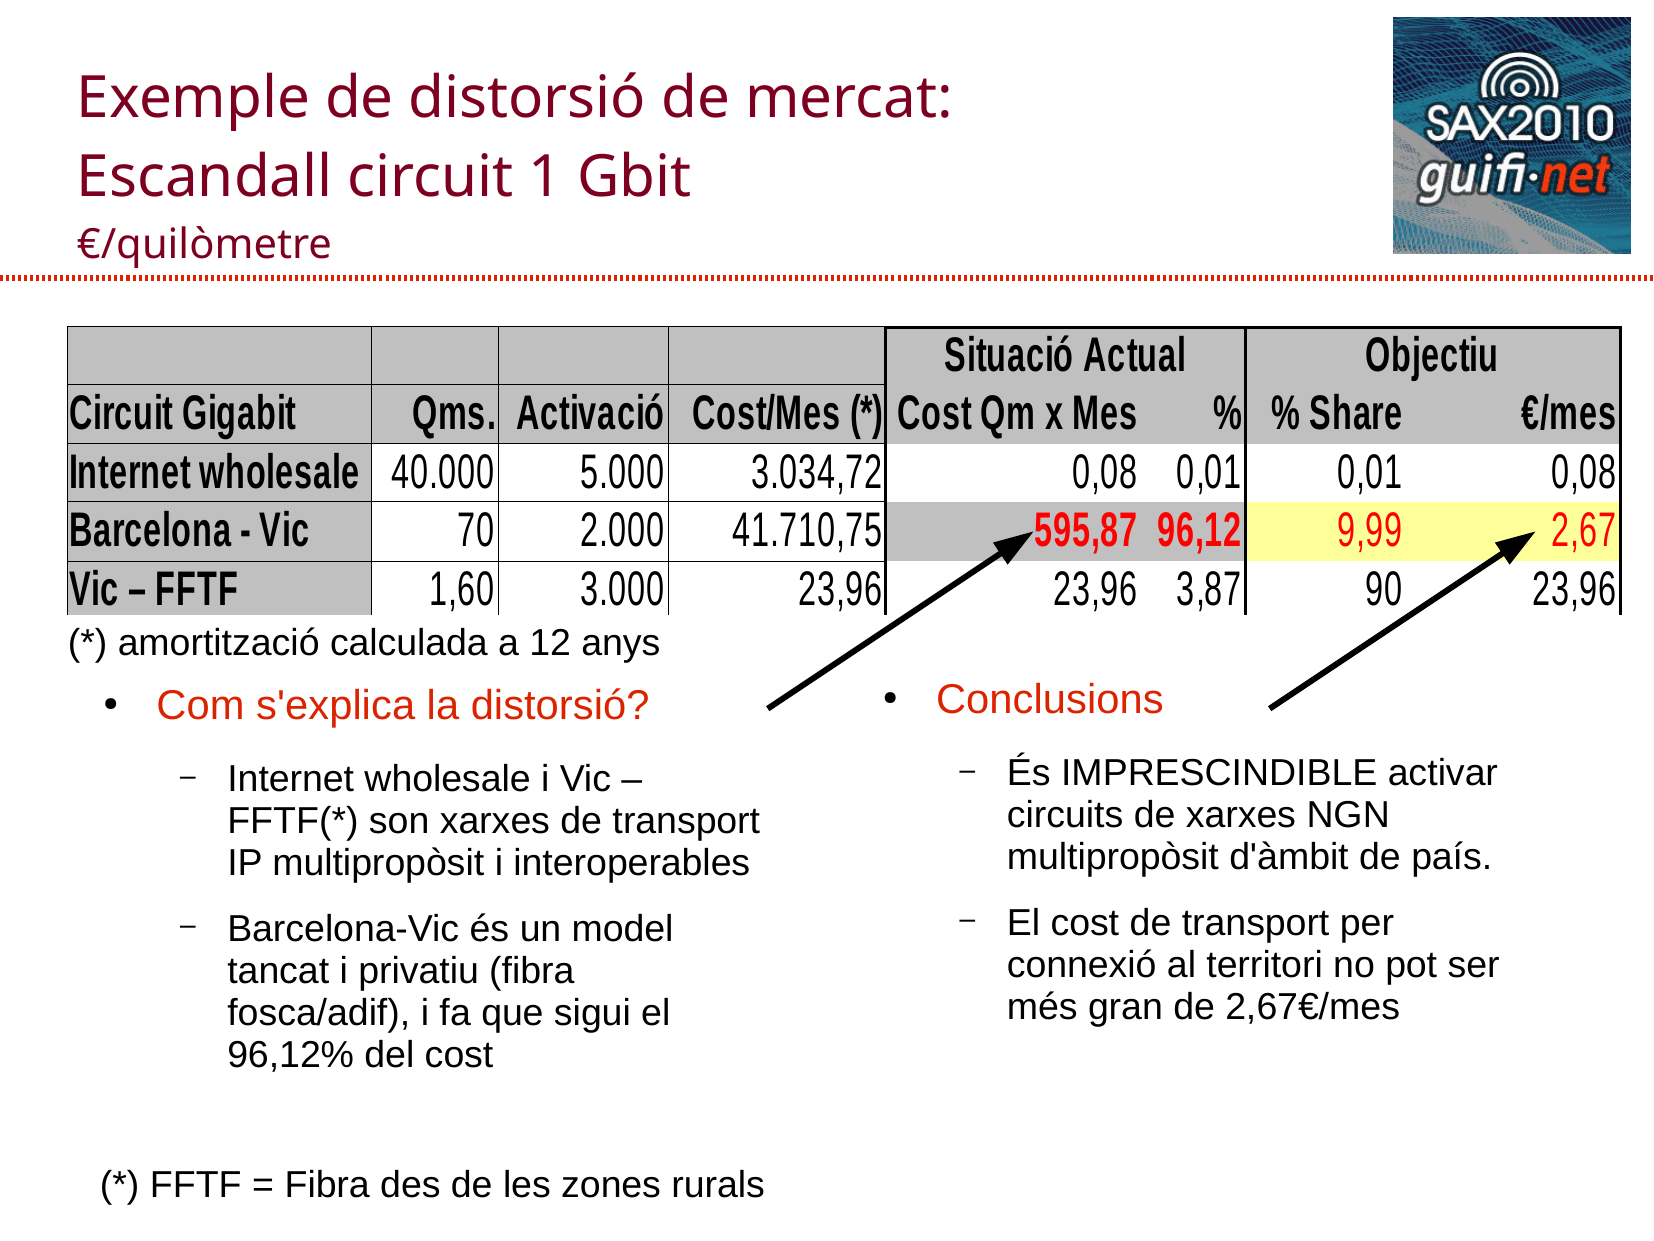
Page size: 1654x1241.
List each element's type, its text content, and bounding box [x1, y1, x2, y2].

picture [1393, 17, 1631, 254]
text_box (*) FFTF = Fibra des de les zones rurals [85, 1156, 781, 1213]
list Com s'explica la distorsió? Internet wholesale i Vic – FFTF(*) son xarxes de transport IP multipropòsit i interoperables Barcelona-Vic és un model tancat i privatiu (fibra fosca/adif), i fa que sigui el 96,12% del cost [82, 681, 768, 1076]
list Conclusions És IMPRESCINDIBLE activar circuits de xarxes NGN multipropòsit d'àmbit de país. El cost de transport per connexió al territori no pot ser més gran de 2,67€/mes [862, 675, 1548, 1052]
title Exemple de distorsió de mercat: Escandall circuit 1 Gbit €/quilòmetre [76, 58, 1093, 267]
text_box (*) amortització calculada a 12 anys [53, 614, 676, 671]
chart [66, 326, 1623, 615]
